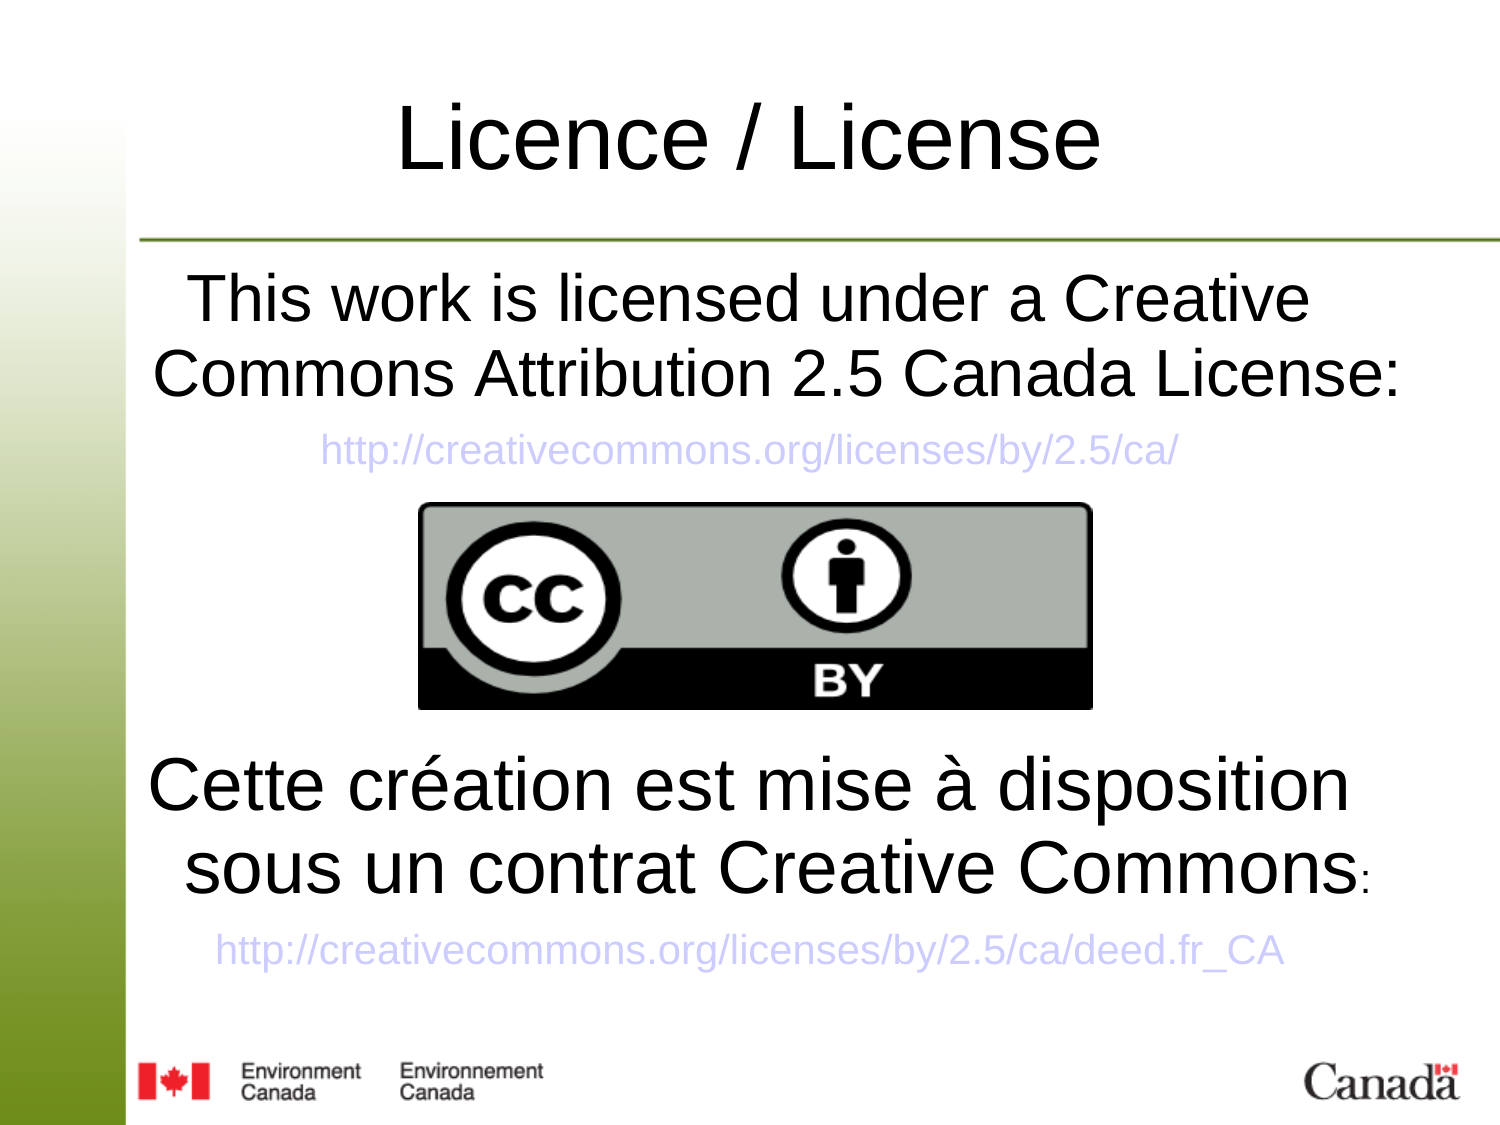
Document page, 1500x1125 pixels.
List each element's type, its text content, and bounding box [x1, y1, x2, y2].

picture [0, 0, 1500, 1125]
text_box This work is licensed under a Creative Commons Attribution 2.5 Canada License: http://creativecommons.org/licenses/by/2.5/ca/ Cette création est mise à disposition sous un contrat Creative Commons: http://creativecommons.org/licenses/by/2.5/ca/deed.fr_CA [75, 262, 1426, 1039]
text_box Licence / License [75, 52, 1426, 226]
